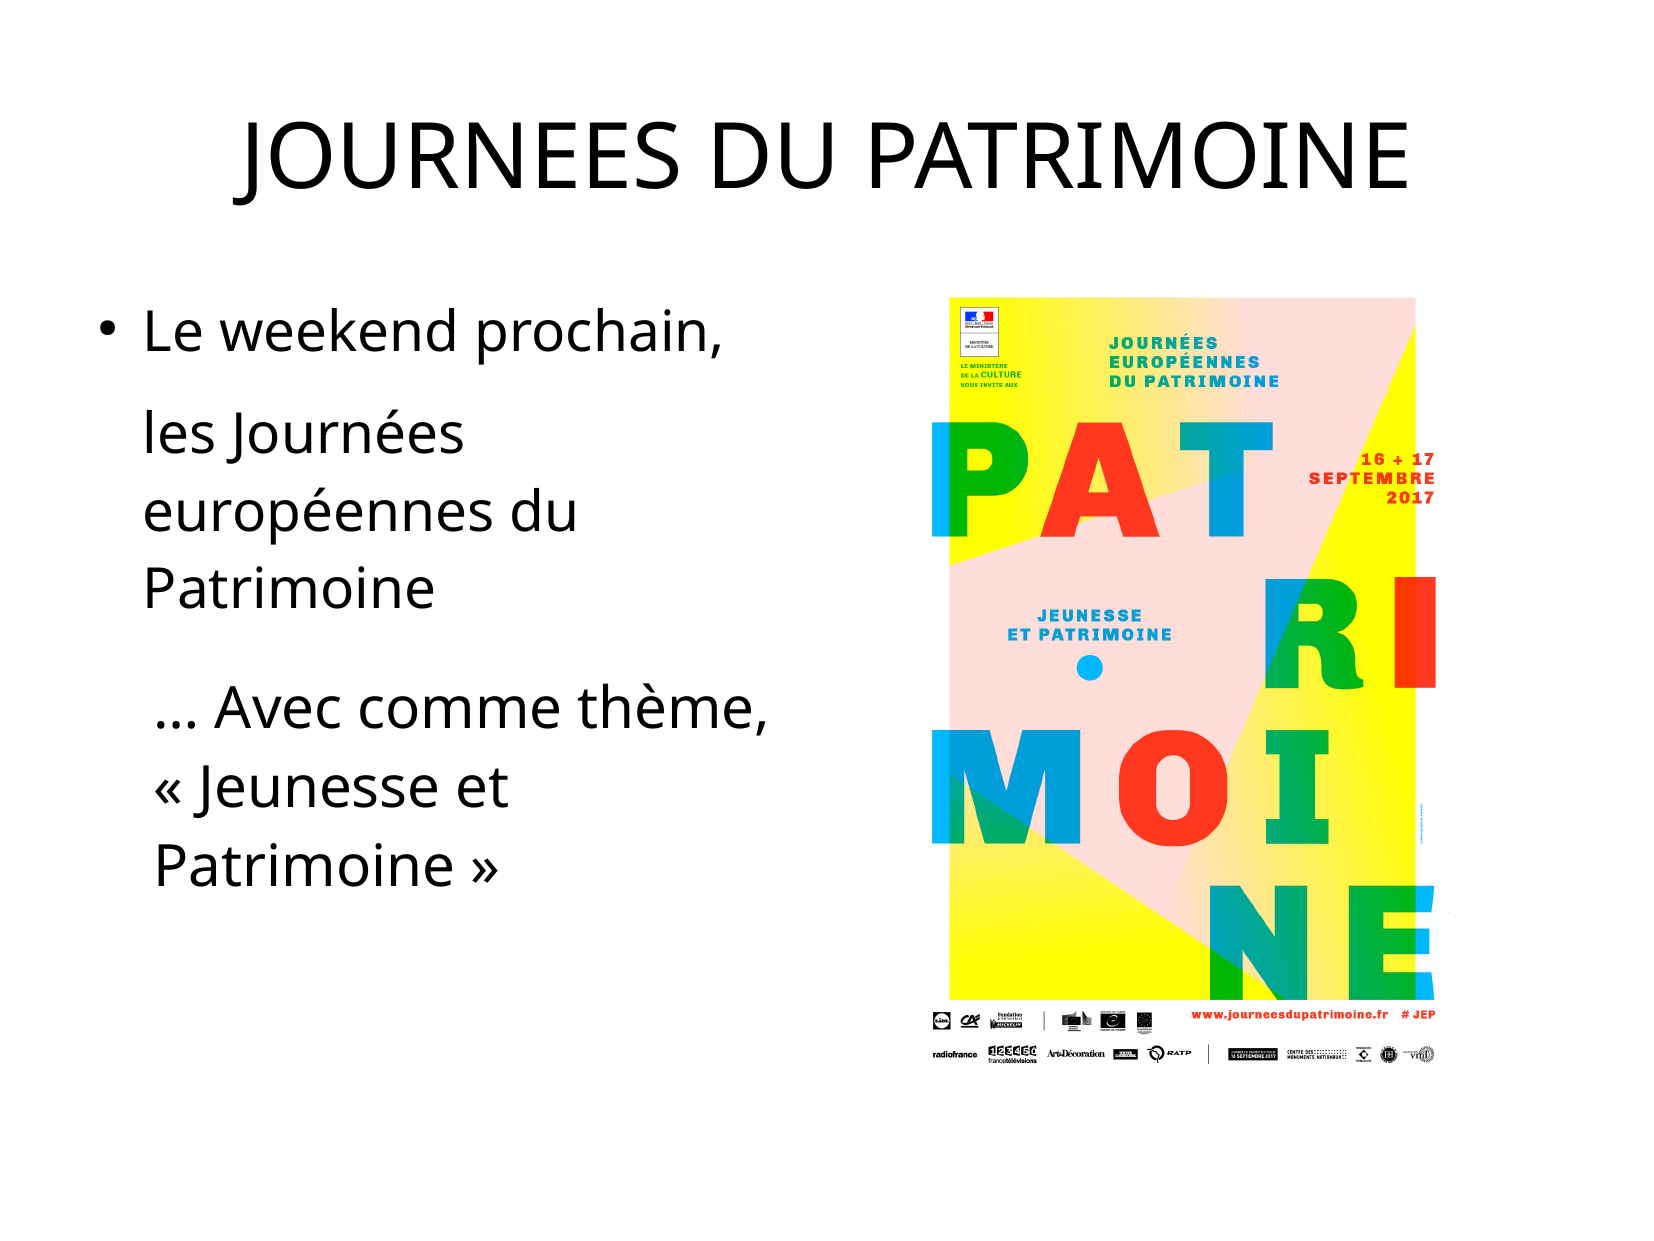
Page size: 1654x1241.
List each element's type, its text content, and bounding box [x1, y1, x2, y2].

list … Avec comme thème, « Jeunesse et Patrimoine » [82, 665, 809, 1009]
picture [897, 247, 1467, 1087]
list Le weekend prochain, les Journées européennes du Patrimoine [82, 290, 809, 634]
title JOURNEES DU PATRIMOINE [82, 49, 1571, 257]
